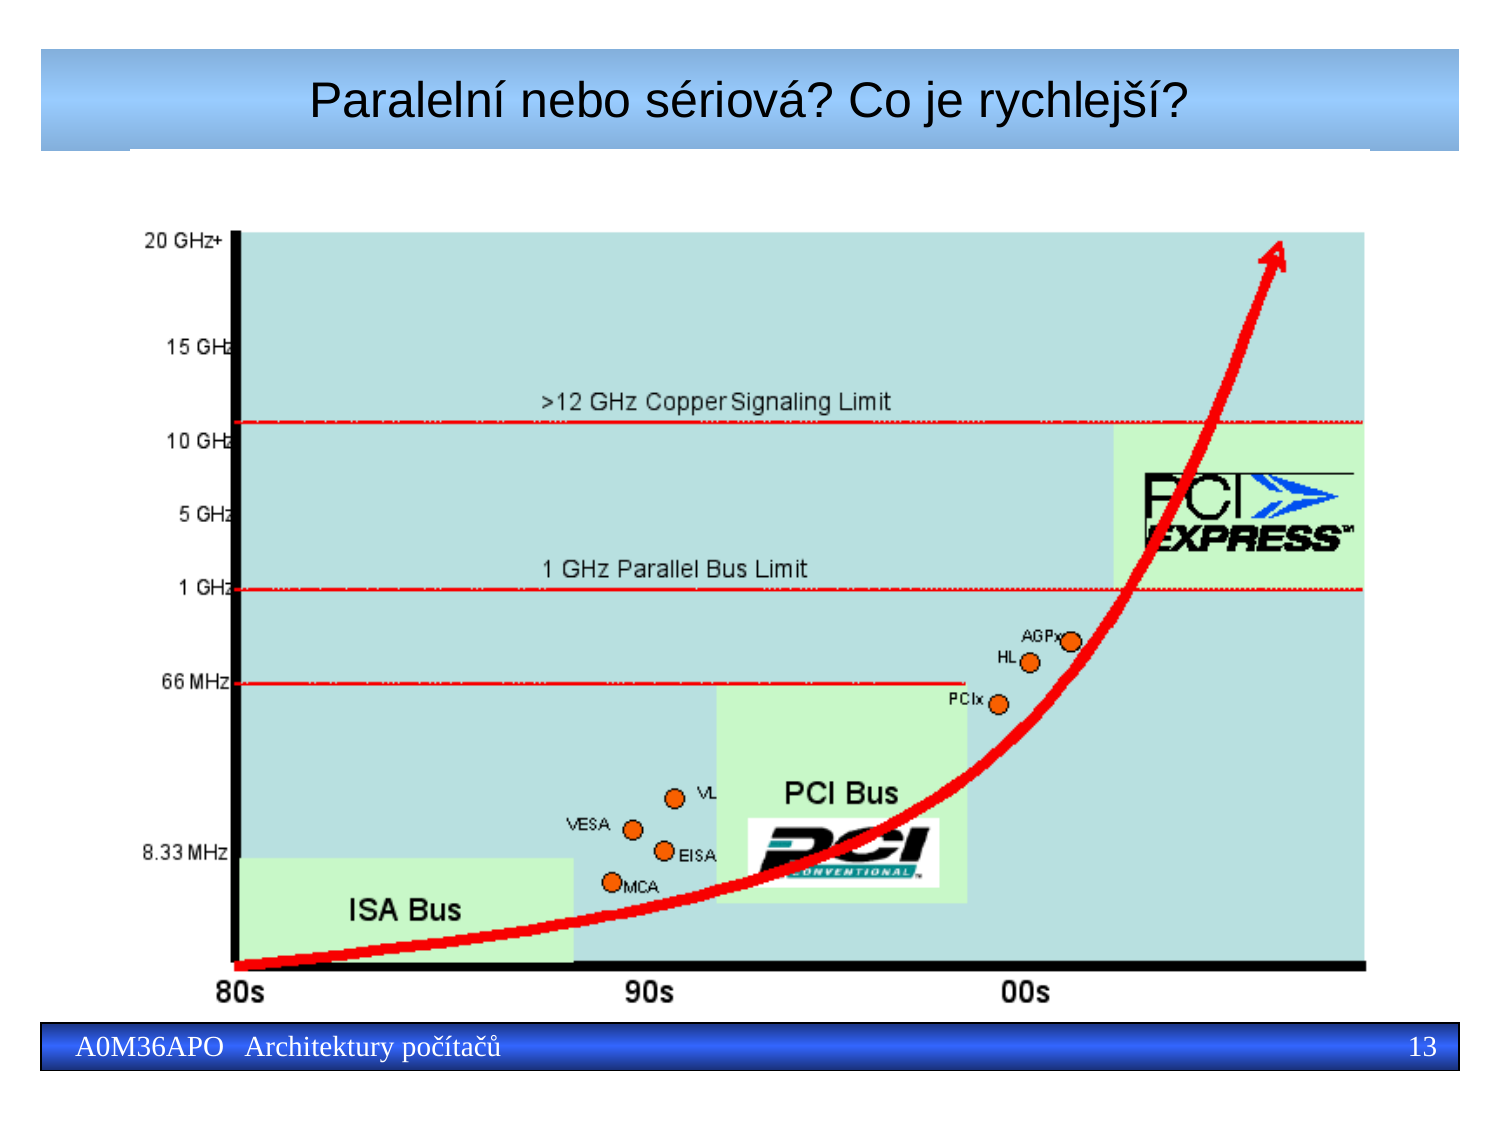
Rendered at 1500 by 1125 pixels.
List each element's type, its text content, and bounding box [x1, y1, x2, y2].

title Paralelní nebo sériová? Co je rychlejší? [41, 49, 1459, 151]
picture [130, 149, 1370, 1017]
